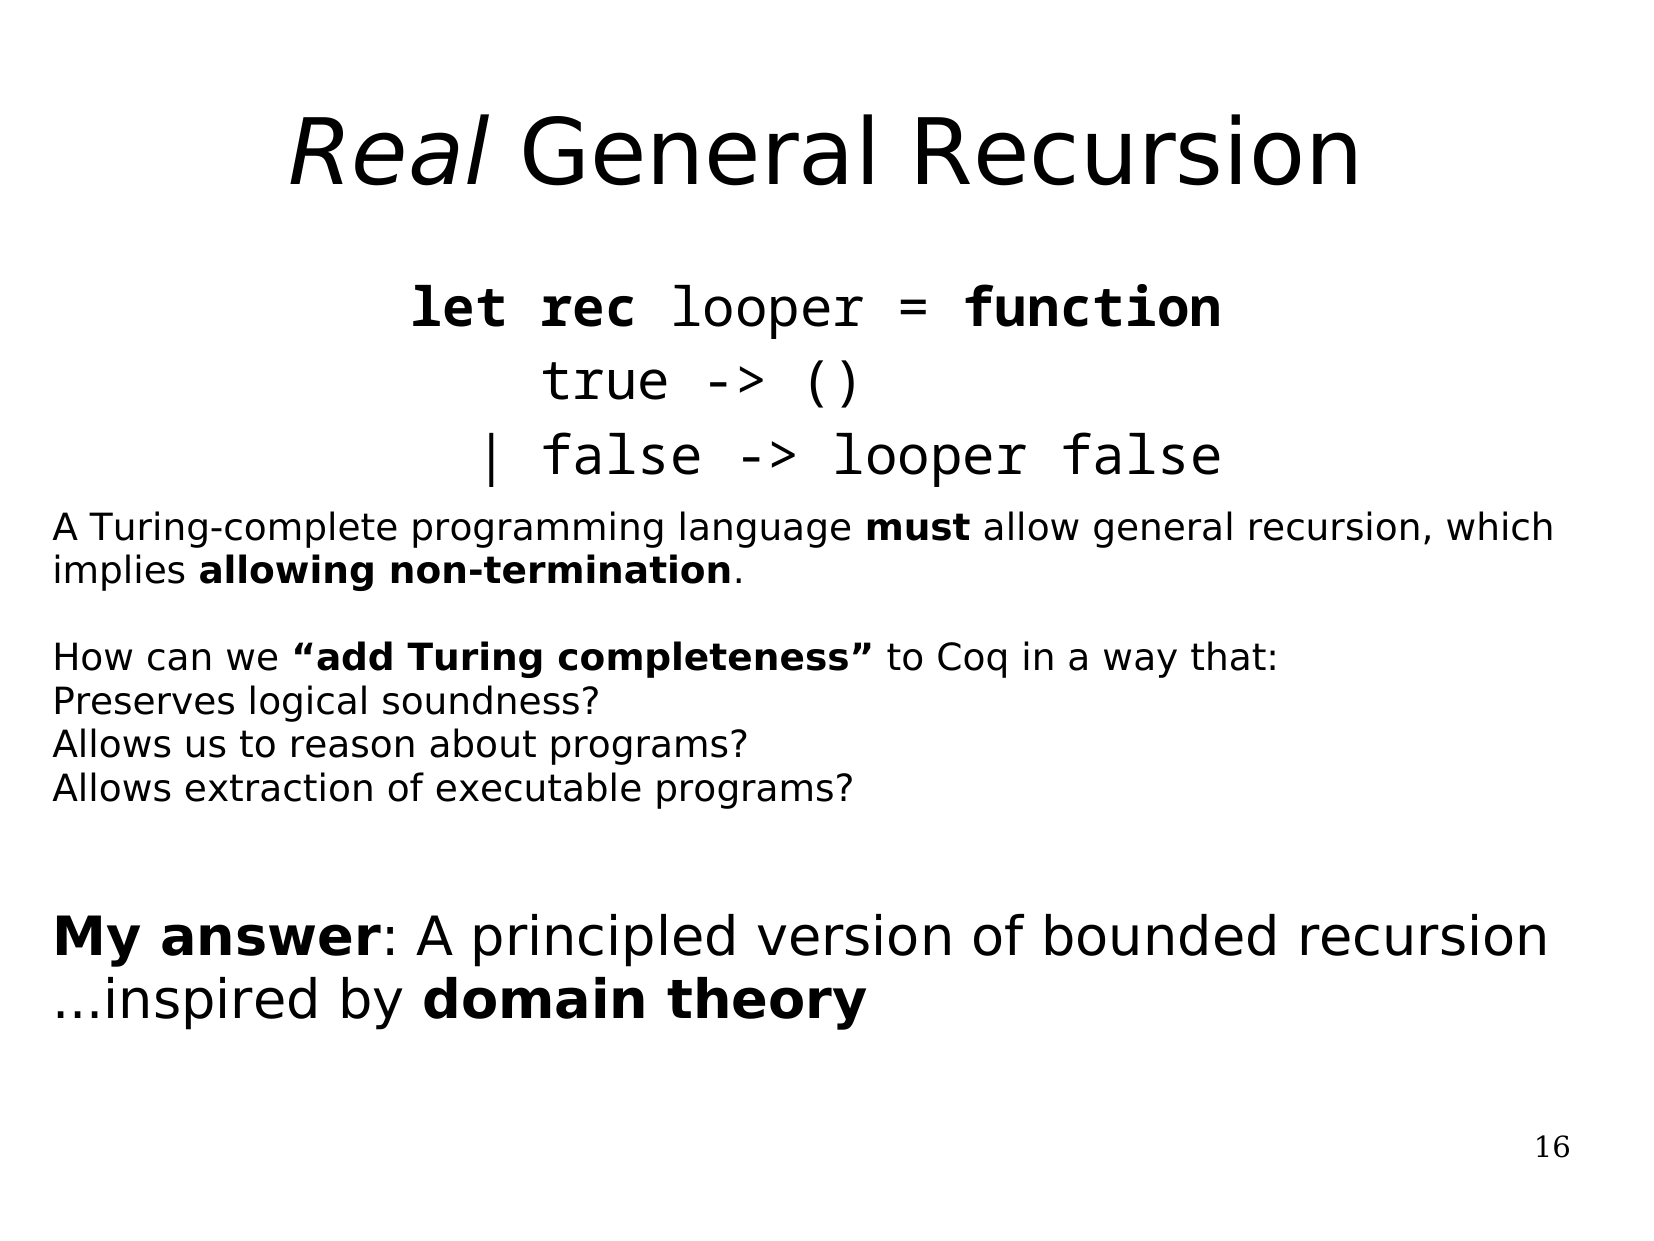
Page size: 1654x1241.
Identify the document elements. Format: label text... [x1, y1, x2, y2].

text_box My answer: A principled version of bounded recursion ...inspired by domain theory [37, 897, 1576, 1039]
text_box A Turing-complete programming language must allow general recursion, which implies allowing non-termination. How can we “add Turing completeness” to Coq in a way that: Preserves logical soundness? Allows us to reason about programs? Allows extraction of executable programs? [37, 498, 1613, 818]
text_box let rec looper = function true -> () | false -> looper false [395, 260, 1258, 467]
title Real General Recursion [82, 56, 1571, 250]
